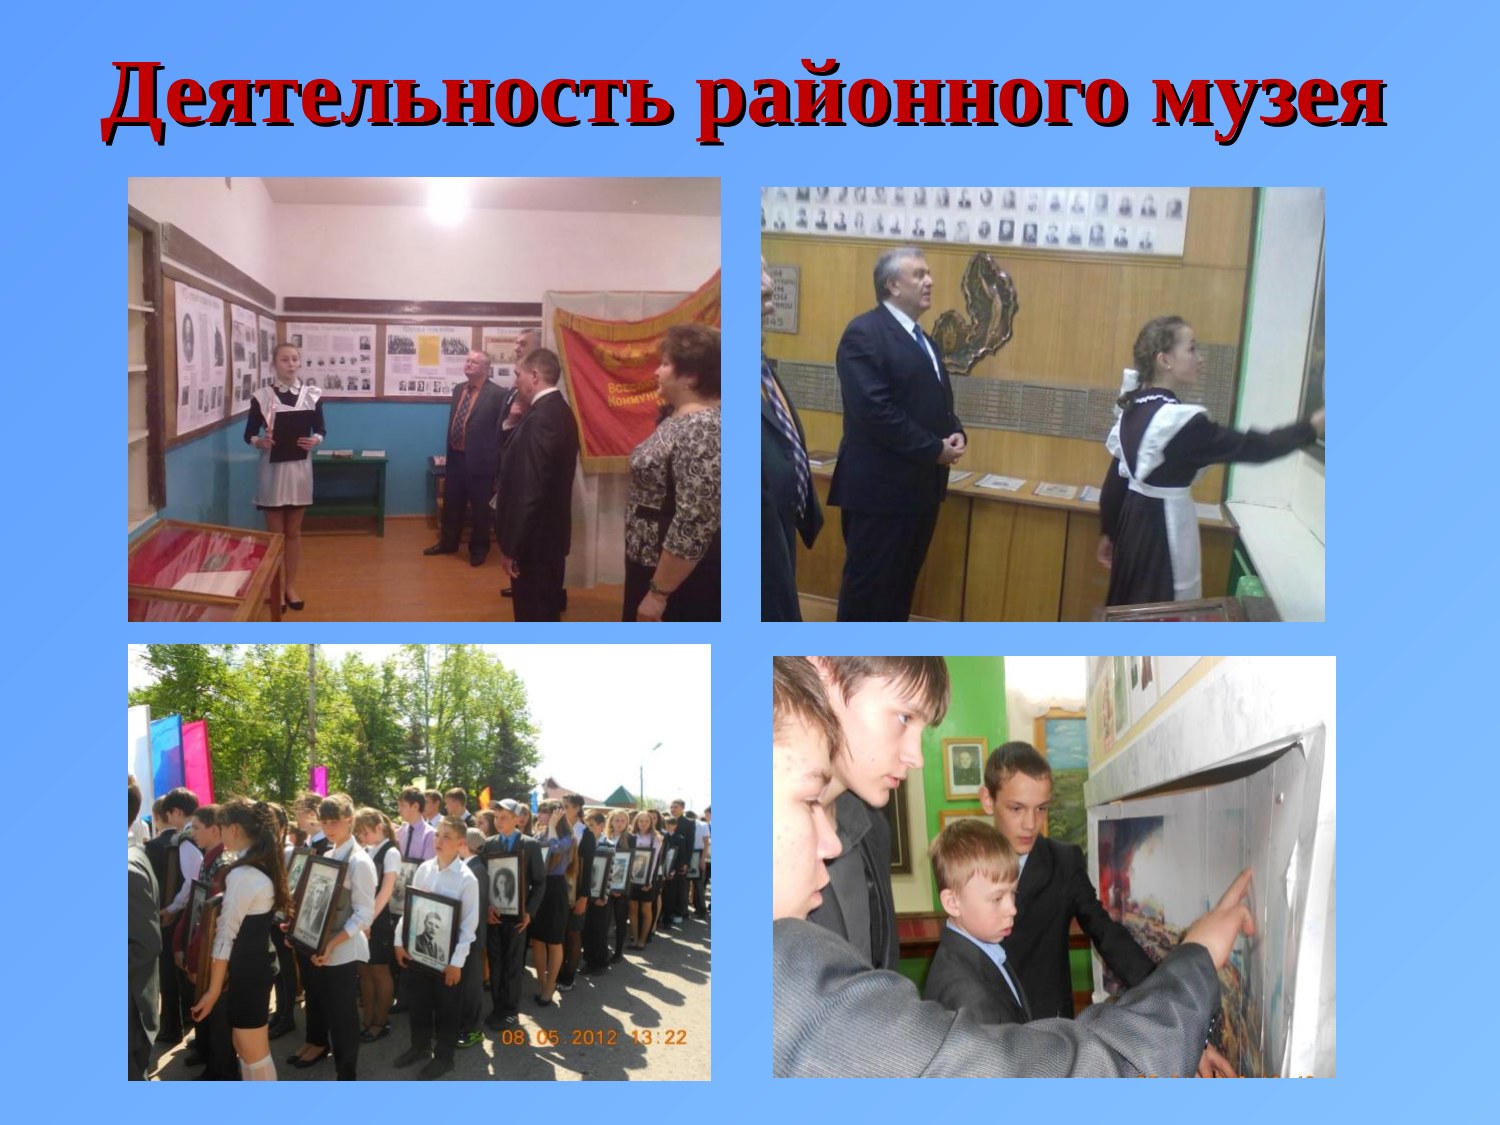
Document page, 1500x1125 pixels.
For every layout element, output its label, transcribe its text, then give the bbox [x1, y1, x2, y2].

picture [773, 656, 1336, 1078]
text_box Деятельность районного музея [82, 23, 1407, 150]
picture [761, 187, 1325, 622]
picture [128, 644, 711, 1082]
picture [128, 177, 721, 622]
